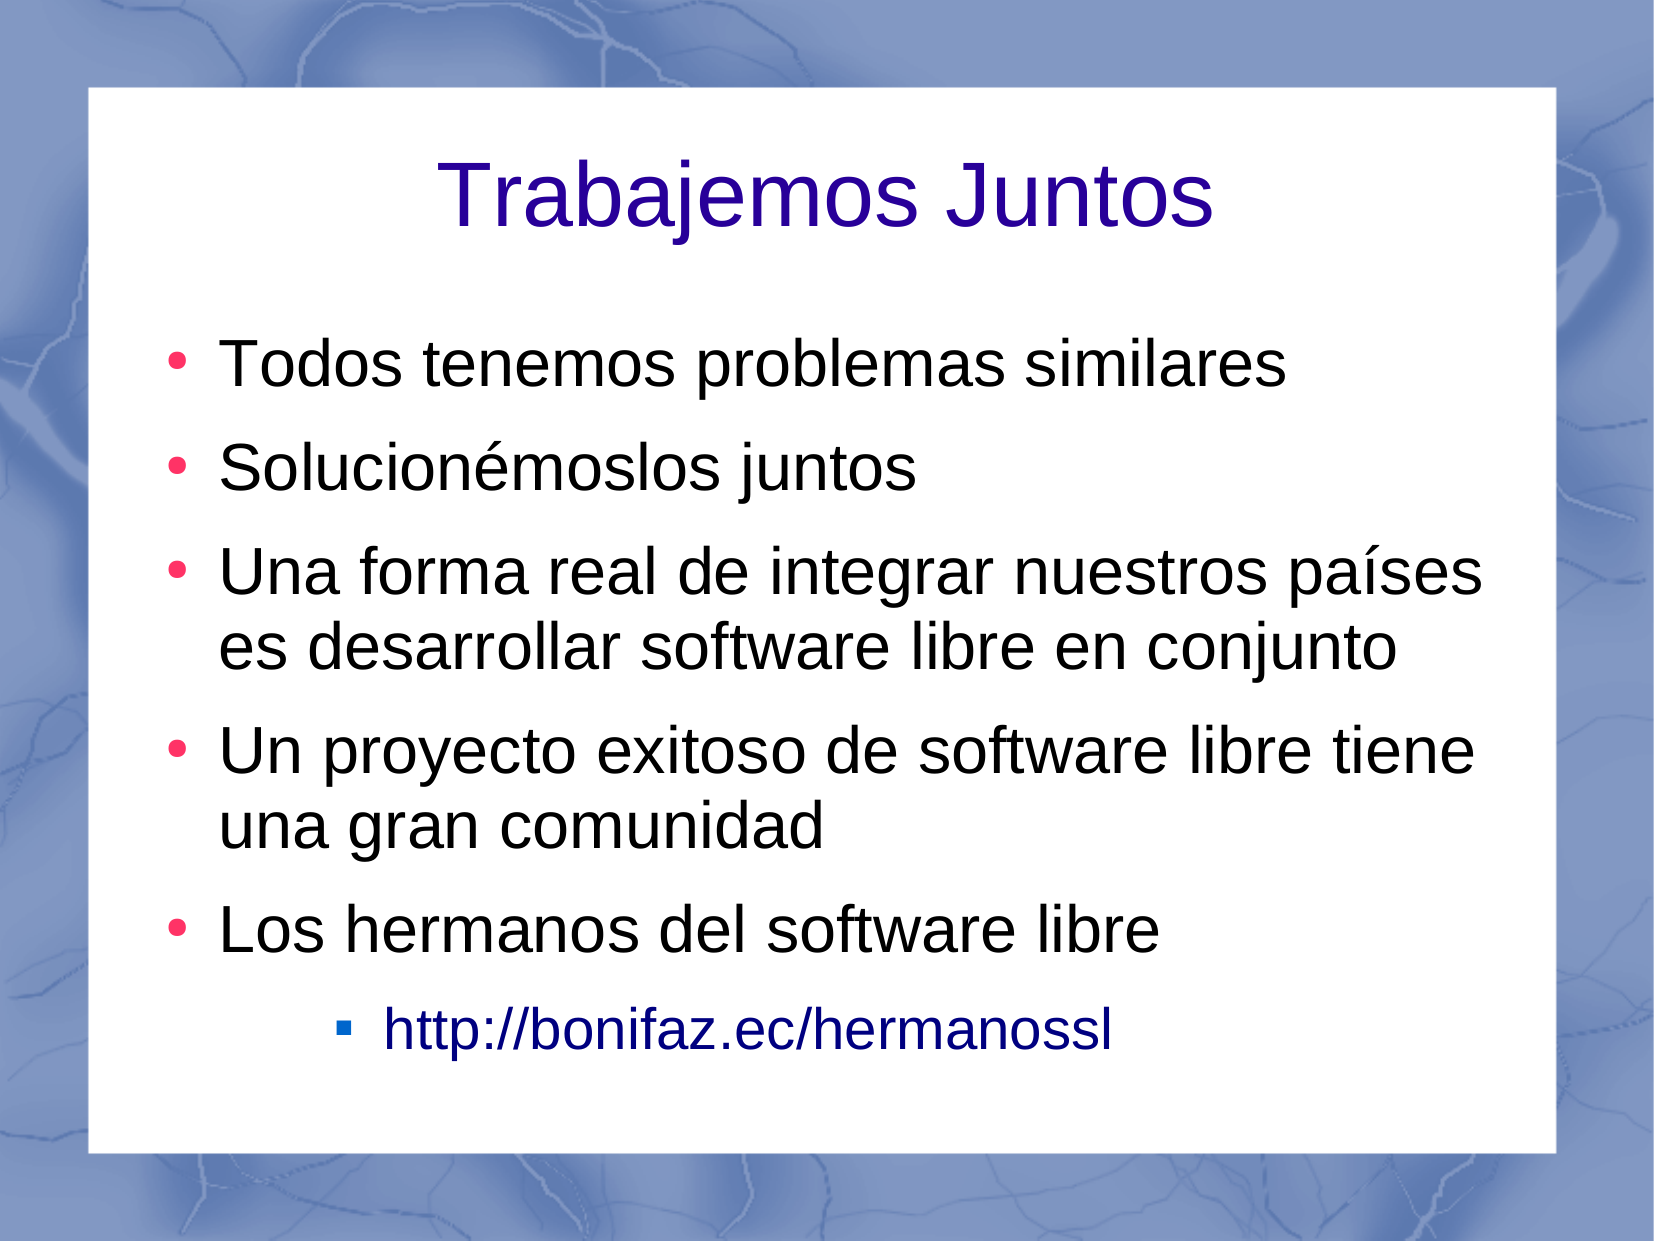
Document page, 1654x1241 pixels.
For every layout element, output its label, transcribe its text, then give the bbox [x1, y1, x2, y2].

title Trabajemos Juntos [118, 90, 1536, 298]
picture [0, 0, 1654, 1241]
list Todos tenemos problemas similares Solucionémoslos juntos Una forma real de integrar nuestros países es desarrollar software libre en conjunto Un proyecto exitoso de software libre tiene una gran comunidad Los hermanos del software libre http://bonifaz.ec/hermanossl [147, 325, 1506, 1062]
